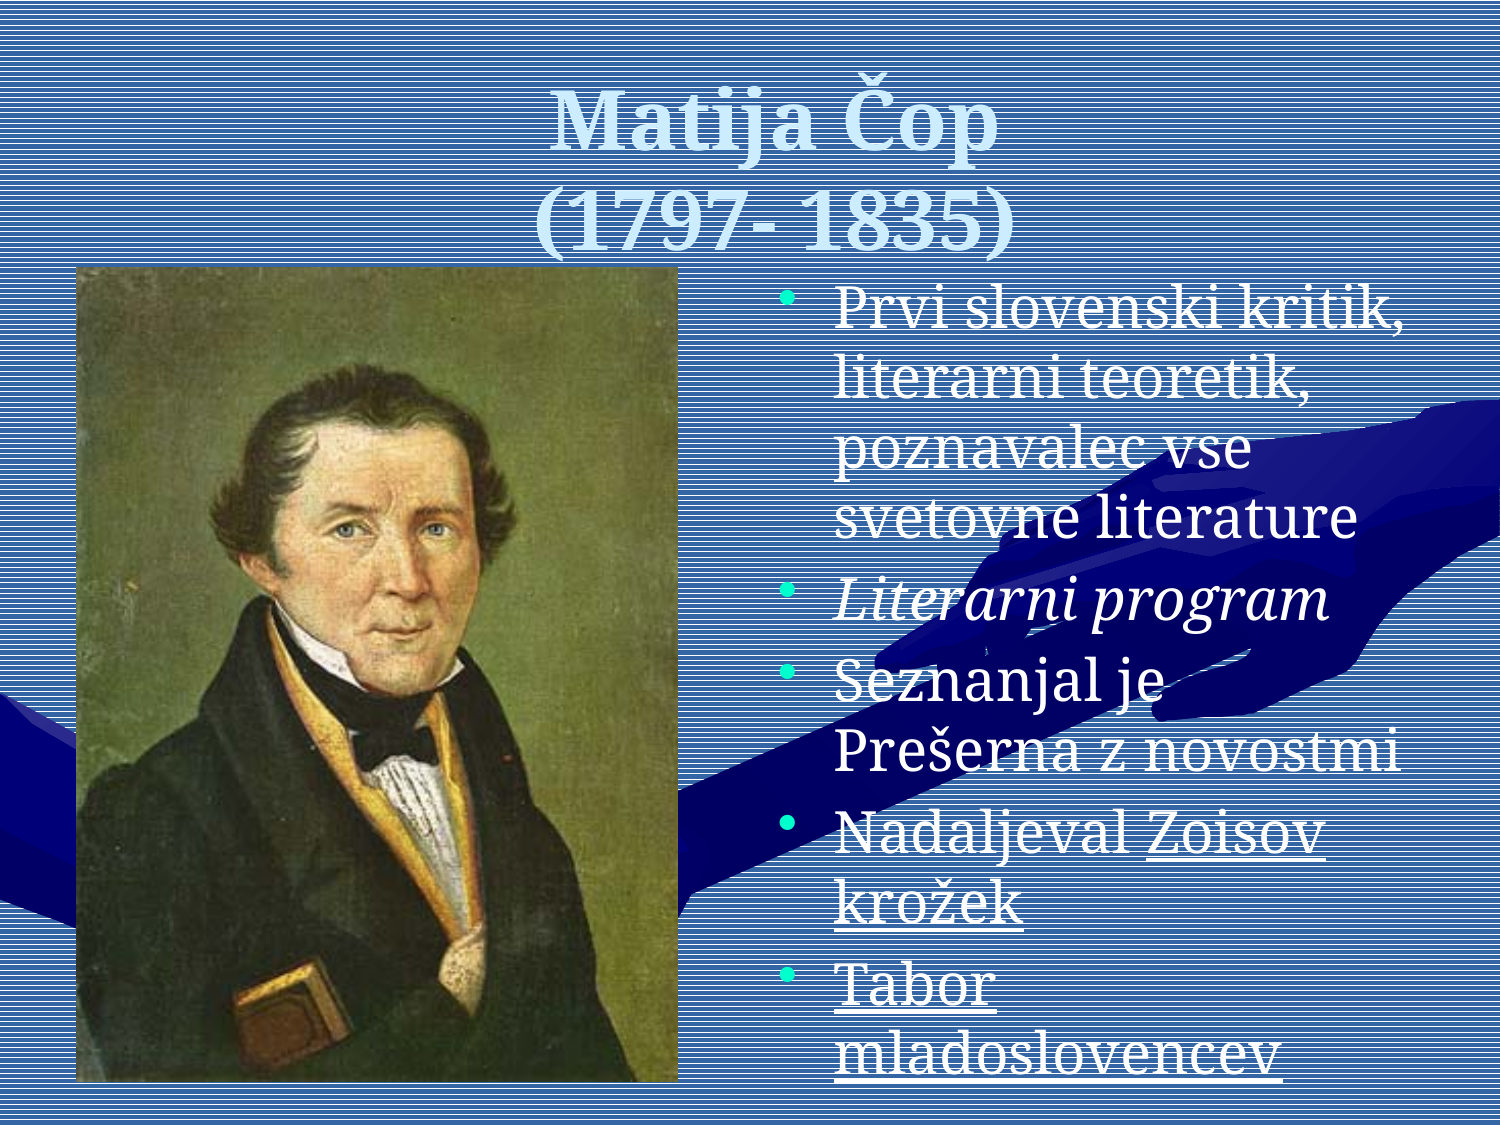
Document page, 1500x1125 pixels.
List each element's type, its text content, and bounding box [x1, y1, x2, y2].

title Matija Čop (1797- 1835) [100, 54, 1451, 280]
picture [76, 267, 678, 1082]
list Prvi slovenski kritik, literarni teoretik, poznavalec vse svetovne literature Literarni program Seznanjal je Prešerna z novostmi Nadaljeval Zoisov krožek Tabor mladoslovencev [762, 262, 1425, 1000]
